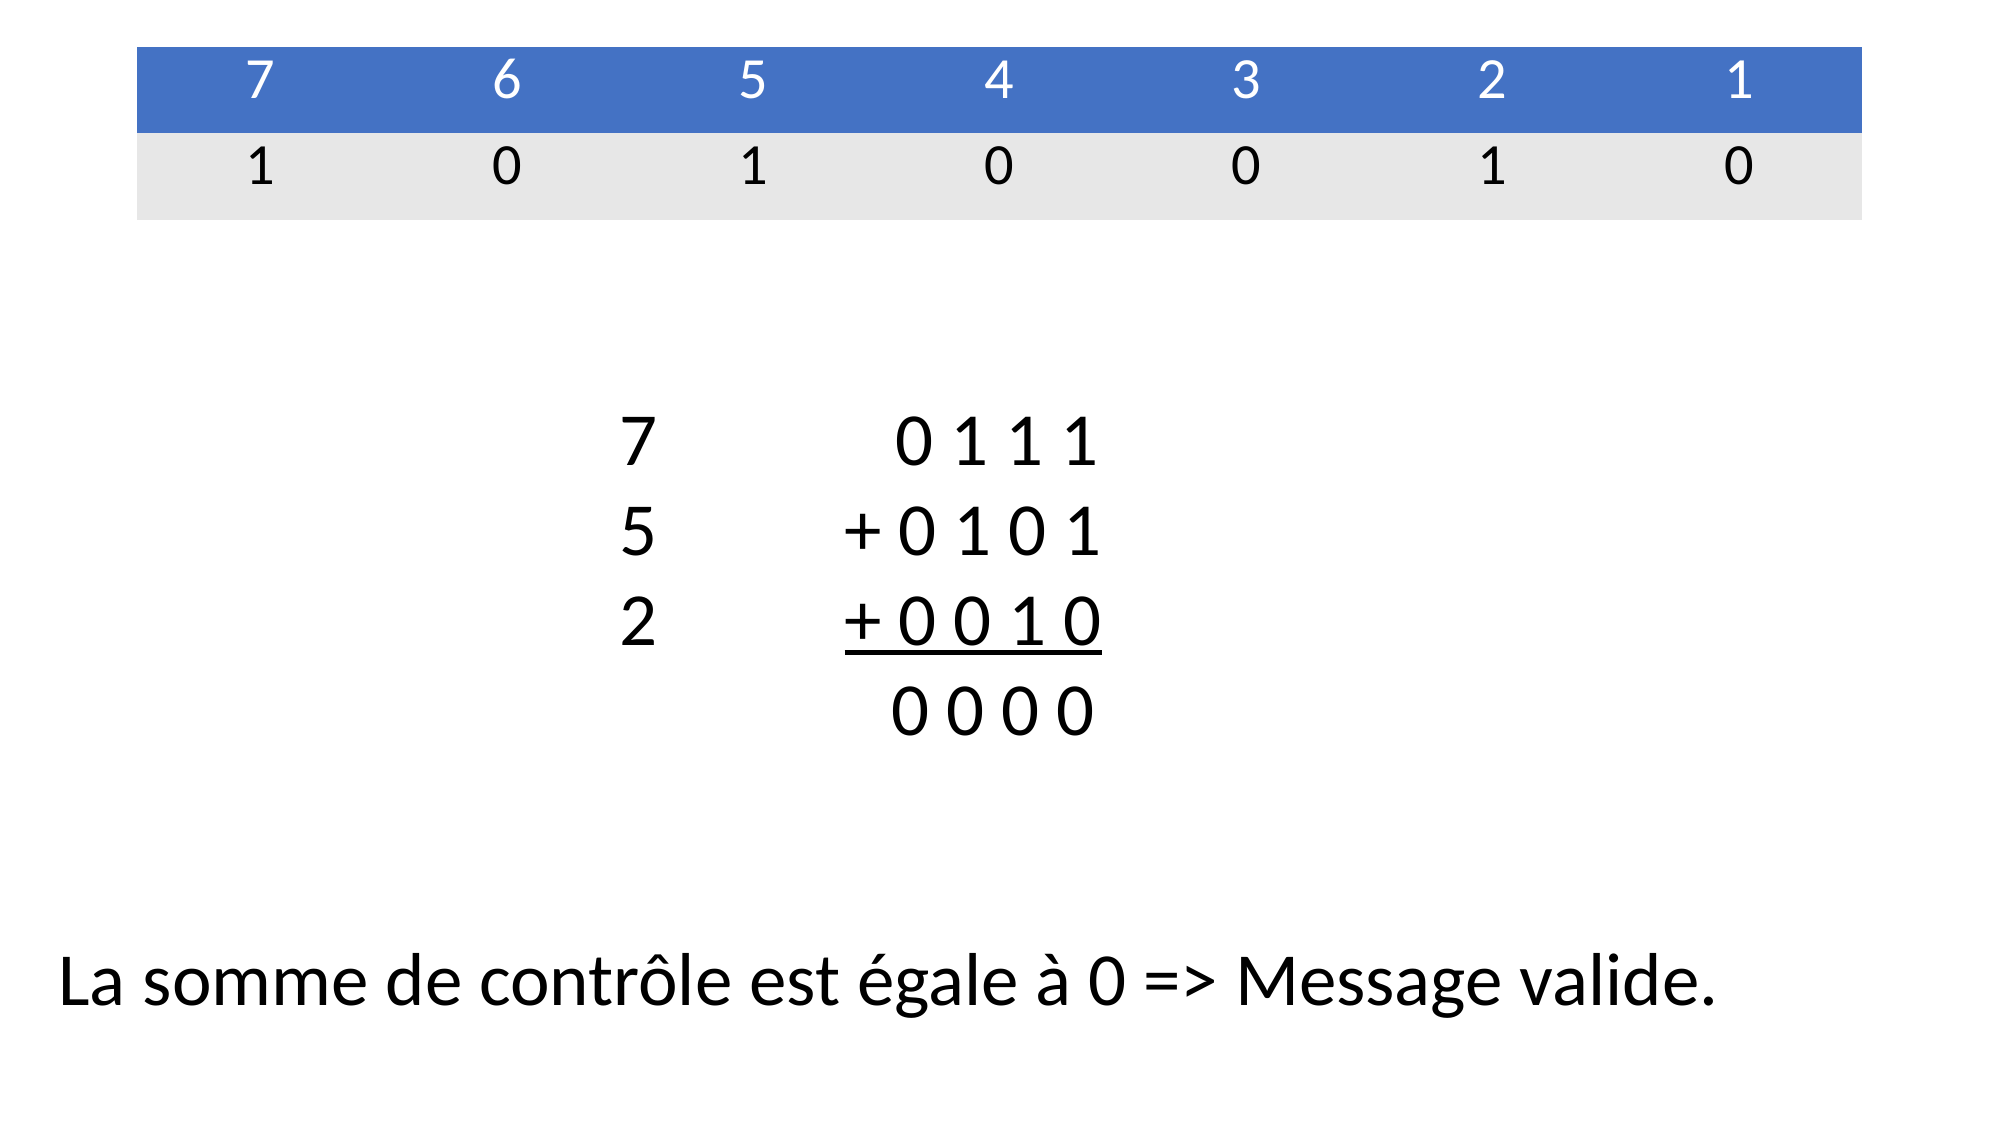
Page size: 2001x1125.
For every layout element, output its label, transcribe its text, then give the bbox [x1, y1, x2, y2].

table_header 6 [384, 47, 630, 133]
table_cell 0 [877, 133, 1123, 220]
table_header 3 [1123, 47, 1369, 133]
table_cell 0 [1123, 133, 1369, 220]
table_header 4 [877, 47, 1123, 133]
table_header 1 [1616, 47, 1862, 133]
table_header 7 [137, 47, 384, 133]
table_header 5 [630, 47, 877, 133]
text_box 7 0 1 1 1 5 + 0 1 0 1 2 + 0 0 1 0 0 0 0 0 La somme de contrôle est égale à 0 => Message valide. [43, 382, 1863, 1118]
table_header 2 [1369, 47, 1616, 133]
table_cell 0 [384, 133, 630, 220]
table_cell 0 [1616, 133, 1862, 220]
table_cell 1 [630, 133, 877, 220]
table_cell 1 [137, 133, 384, 220]
table_cell 1 [1369, 133, 1616, 220]
